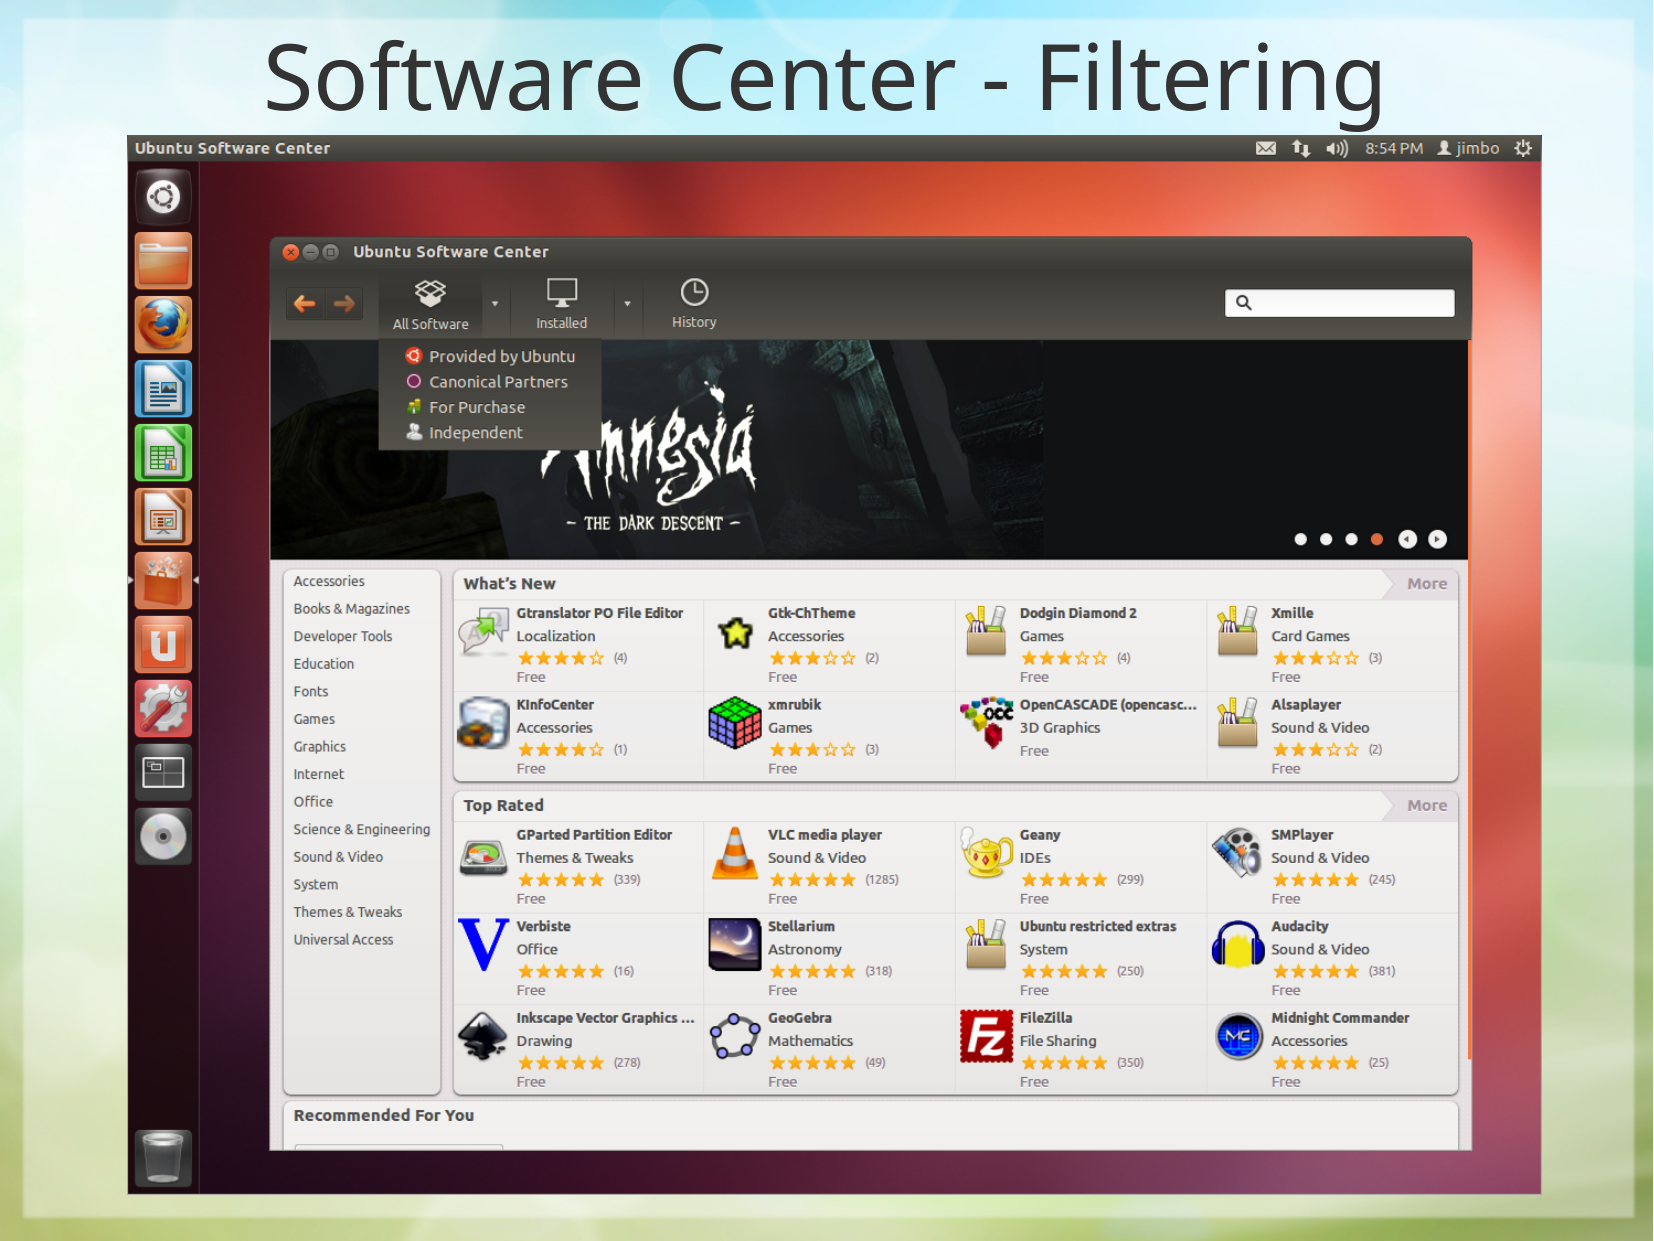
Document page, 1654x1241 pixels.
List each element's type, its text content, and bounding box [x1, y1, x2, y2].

title Software Center - Filtering [82, 0, 1571, 151]
picture [0, 0, 1654, 1241]
